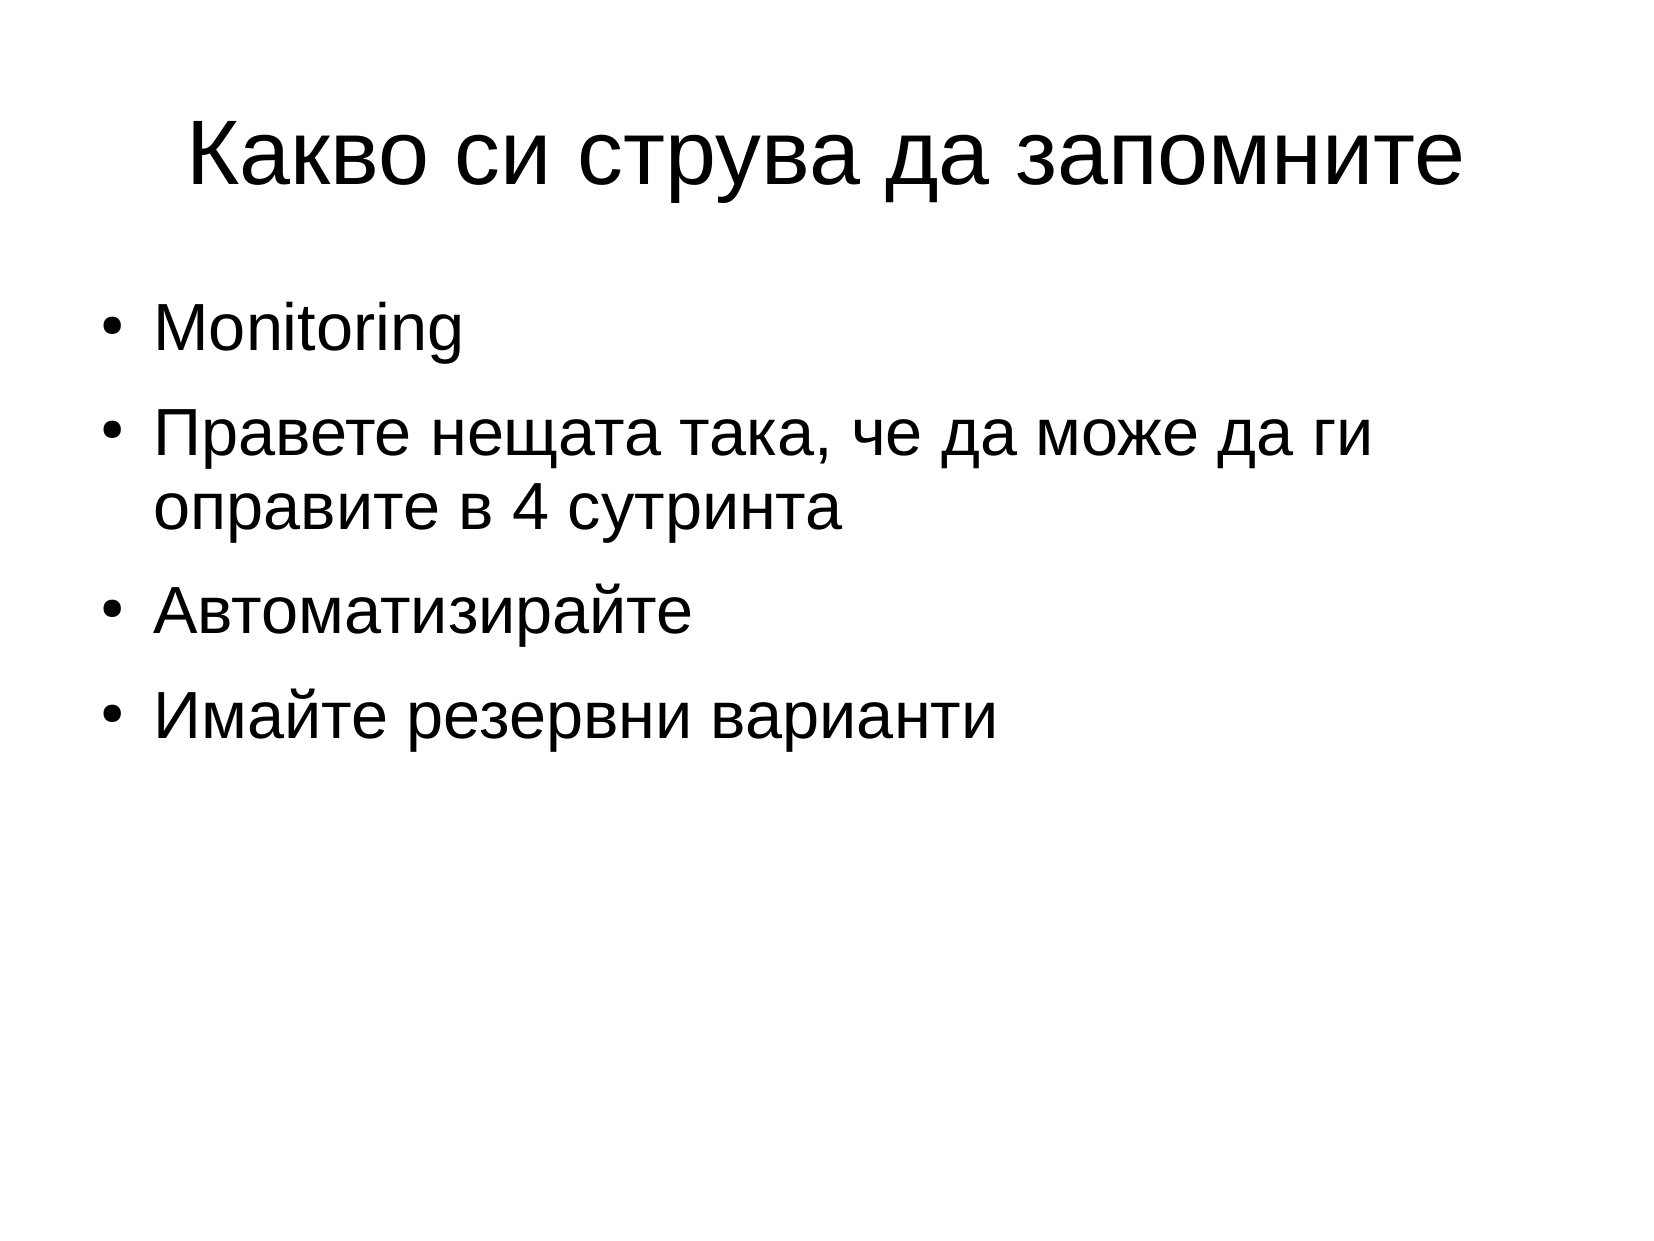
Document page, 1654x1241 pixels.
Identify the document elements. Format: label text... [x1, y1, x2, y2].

title Какво си струва да запомните [82, 49, 1571, 257]
list Monitoring Правете нещата така, че да може да ги оправите в 4 сутринта Автоматизирайте Имайте резервни варианти [82, 290, 1538, 1010]
